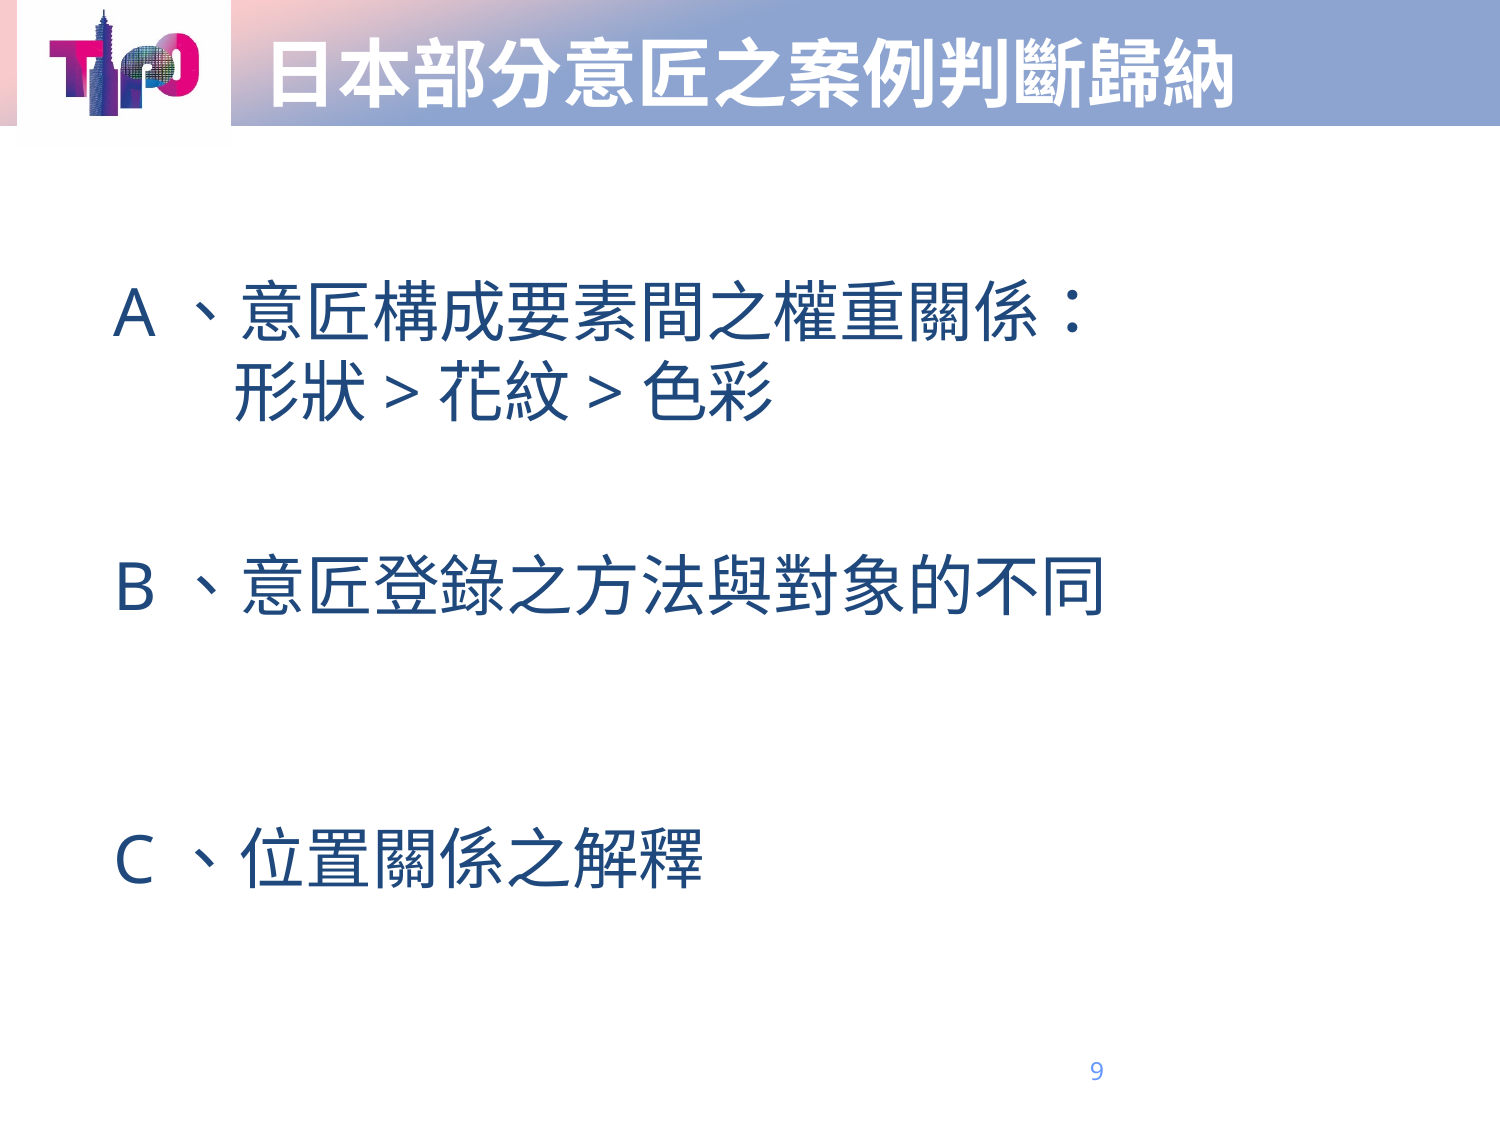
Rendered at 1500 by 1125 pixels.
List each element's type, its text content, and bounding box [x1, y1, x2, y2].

list A、意匠構成要素間之權重關係： 形狀>花紋>色彩 B、意匠登錄之方法與對象的不同 C、位置關係之解釋 [98, 262, 1400, 1005]
title 日本部分意匠之案例判斷歸納 [0, 19, 1500, 124]
text_box 9 [1074, 1042, 1426, 1103]
